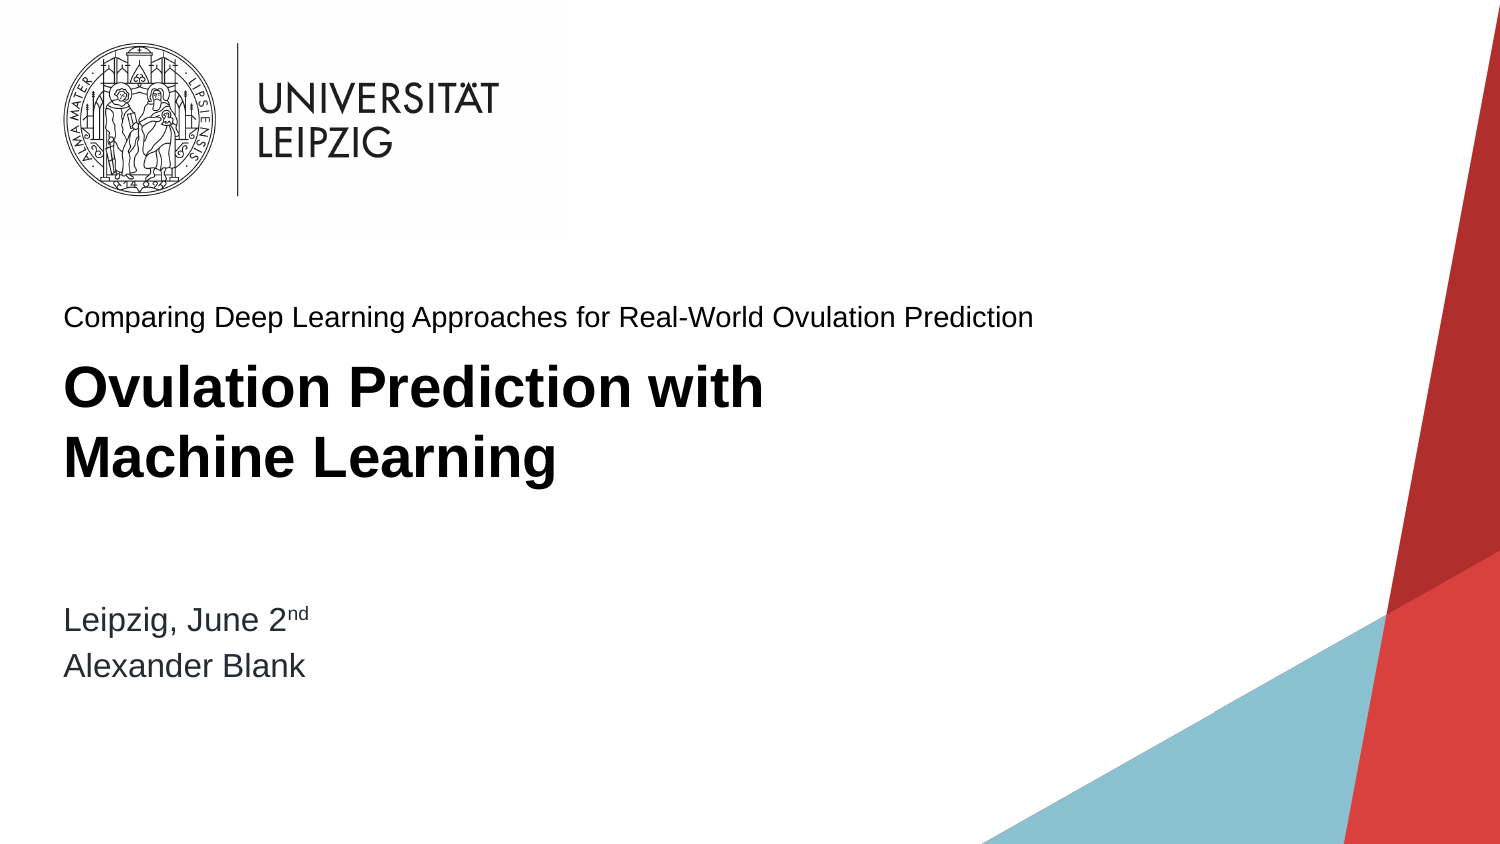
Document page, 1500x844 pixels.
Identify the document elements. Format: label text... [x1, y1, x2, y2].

picture [0, 0, 563, 238]
list Leipzig, June 2nd Alexander Blank [48, 590, 663, 676]
title Ovulation Prediction with Machine Learning [48, 341, 1376, 585]
picture [925, 0, 1500, 844]
subtitle Comparing Deep Learning Approaches for Real-World Ovulation Prediction [48, 263, 1099, 342]
